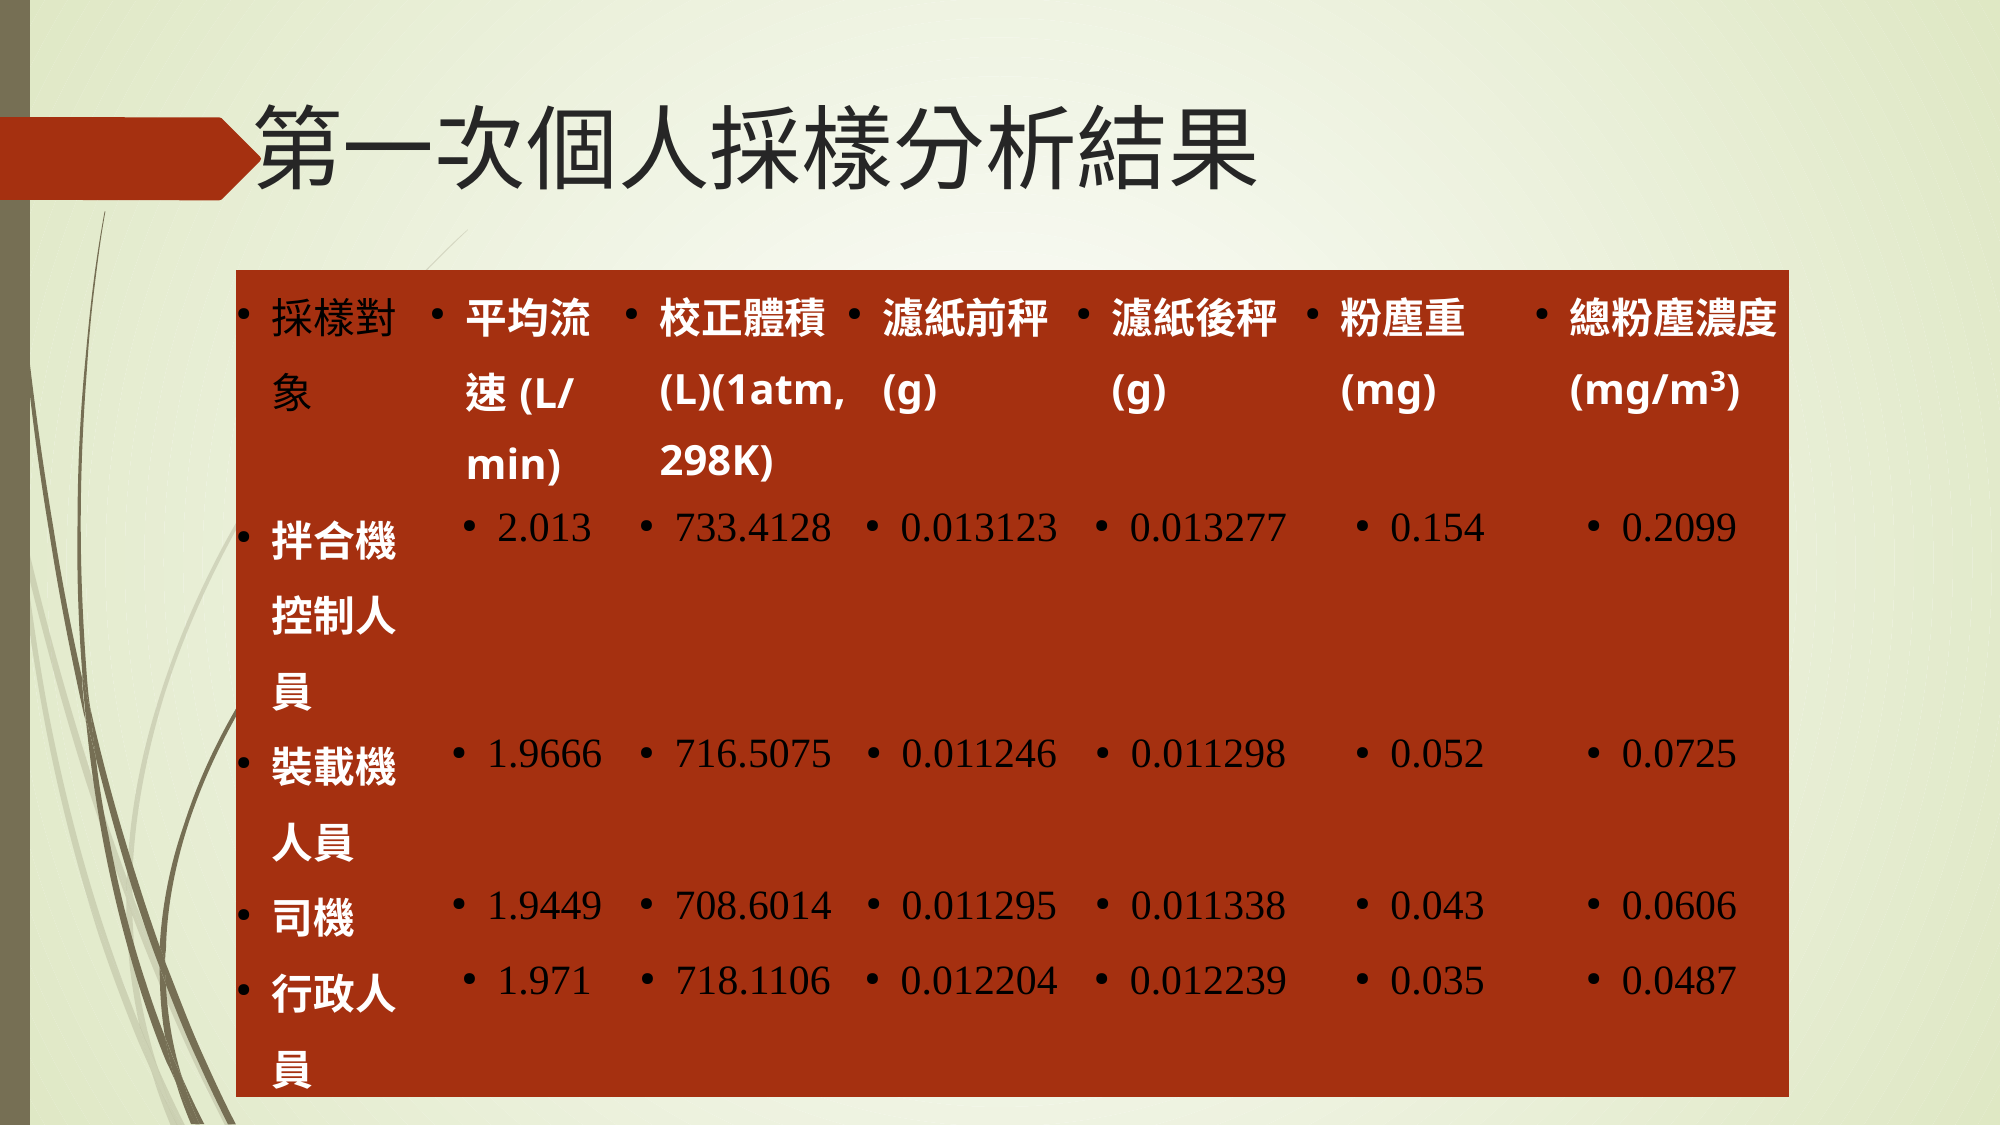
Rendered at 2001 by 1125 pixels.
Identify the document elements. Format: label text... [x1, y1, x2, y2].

table_cell 裝載機人員 [236, 719, 430, 870]
table_cell 0.012239 [1076, 946, 1305, 1097]
table_header 採樣對象 [236, 270, 430, 492]
table_cell 0.011338 [1076, 870, 1305, 946]
table_cell 0.154 [1305, 492, 1535, 719]
table_cell 0.013277 [1076, 492, 1305, 719]
table_cell 0.012204 [847, 946, 1076, 1097]
table_cell 0.2099 [1535, 492, 1789, 719]
table_header 校正體積(L)(1atm, 298K) [624, 270, 847, 492]
table_cell 拌合機控制人員 [236, 492, 430, 719]
table_cell 0.0606 [1535, 870, 1789, 946]
table_cell 1.9666 [430, 719, 624, 870]
table_cell 716.5075 [624, 719, 847, 870]
table_cell 0.0487 [1535, 946, 1789, 1097]
table_header 粉塵重(mg) [1305, 270, 1535, 492]
table_cell 1.9449 [430, 870, 624, 946]
table_header 總粉塵濃度(mg/m3) [1535, 270, 1789, 492]
table_cell 2.013 [430, 492, 624, 719]
table_cell 0.043 [1305, 870, 1535, 946]
table_cell 0.013123 [847, 492, 1076, 719]
table_header 濾紙前秤(g) [847, 270, 1076, 492]
table_cell 0.035 [1305, 946, 1535, 1097]
table_cell 0.052 [1305, 719, 1535, 870]
table_cell 718.1106 [624, 946, 847, 1097]
table_cell 708.6014 [624, 870, 847, 946]
table_cell 1.971 [430, 946, 624, 1097]
table_header 濾紙後秤(g) [1076, 270, 1305, 492]
title 第一次個人採樣分析結果 [236, 82, 1699, 270]
table_header 平均流速(L/min) [430, 270, 624, 492]
table_cell 行政人員 [236, 946, 430, 1097]
table_cell 0.011295 [847, 870, 1076, 946]
table_cell 733.4128 [624, 492, 847, 719]
table_cell 0.0725 [1535, 719, 1789, 870]
table_cell 司機 [236, 870, 430, 946]
table_cell 0.011246 [847, 719, 1076, 870]
table_cell 0.011298 [1076, 719, 1305, 870]
